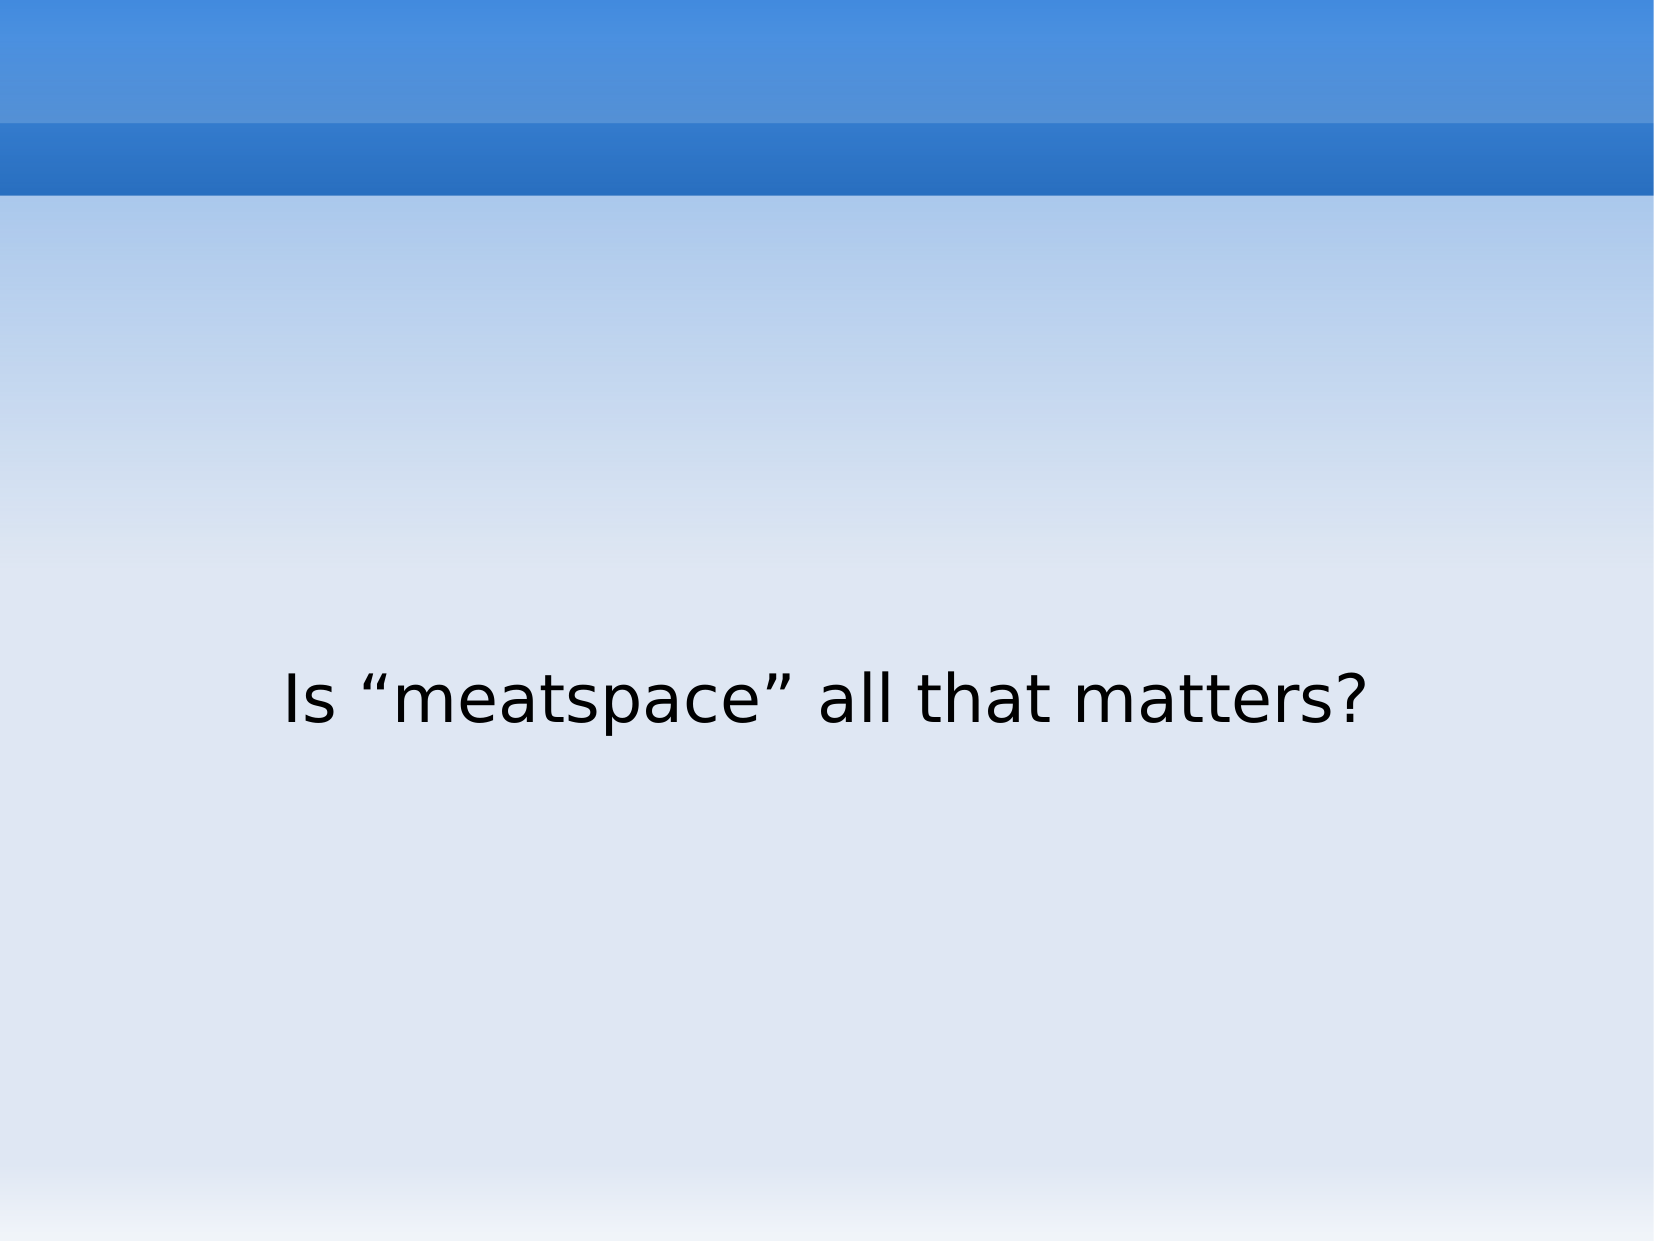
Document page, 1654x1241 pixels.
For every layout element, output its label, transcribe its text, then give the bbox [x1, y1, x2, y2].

subtitle Is “meatspace” all that matters? [82, 290, 1571, 1109]
picture [0, 0, 1654, 1241]
